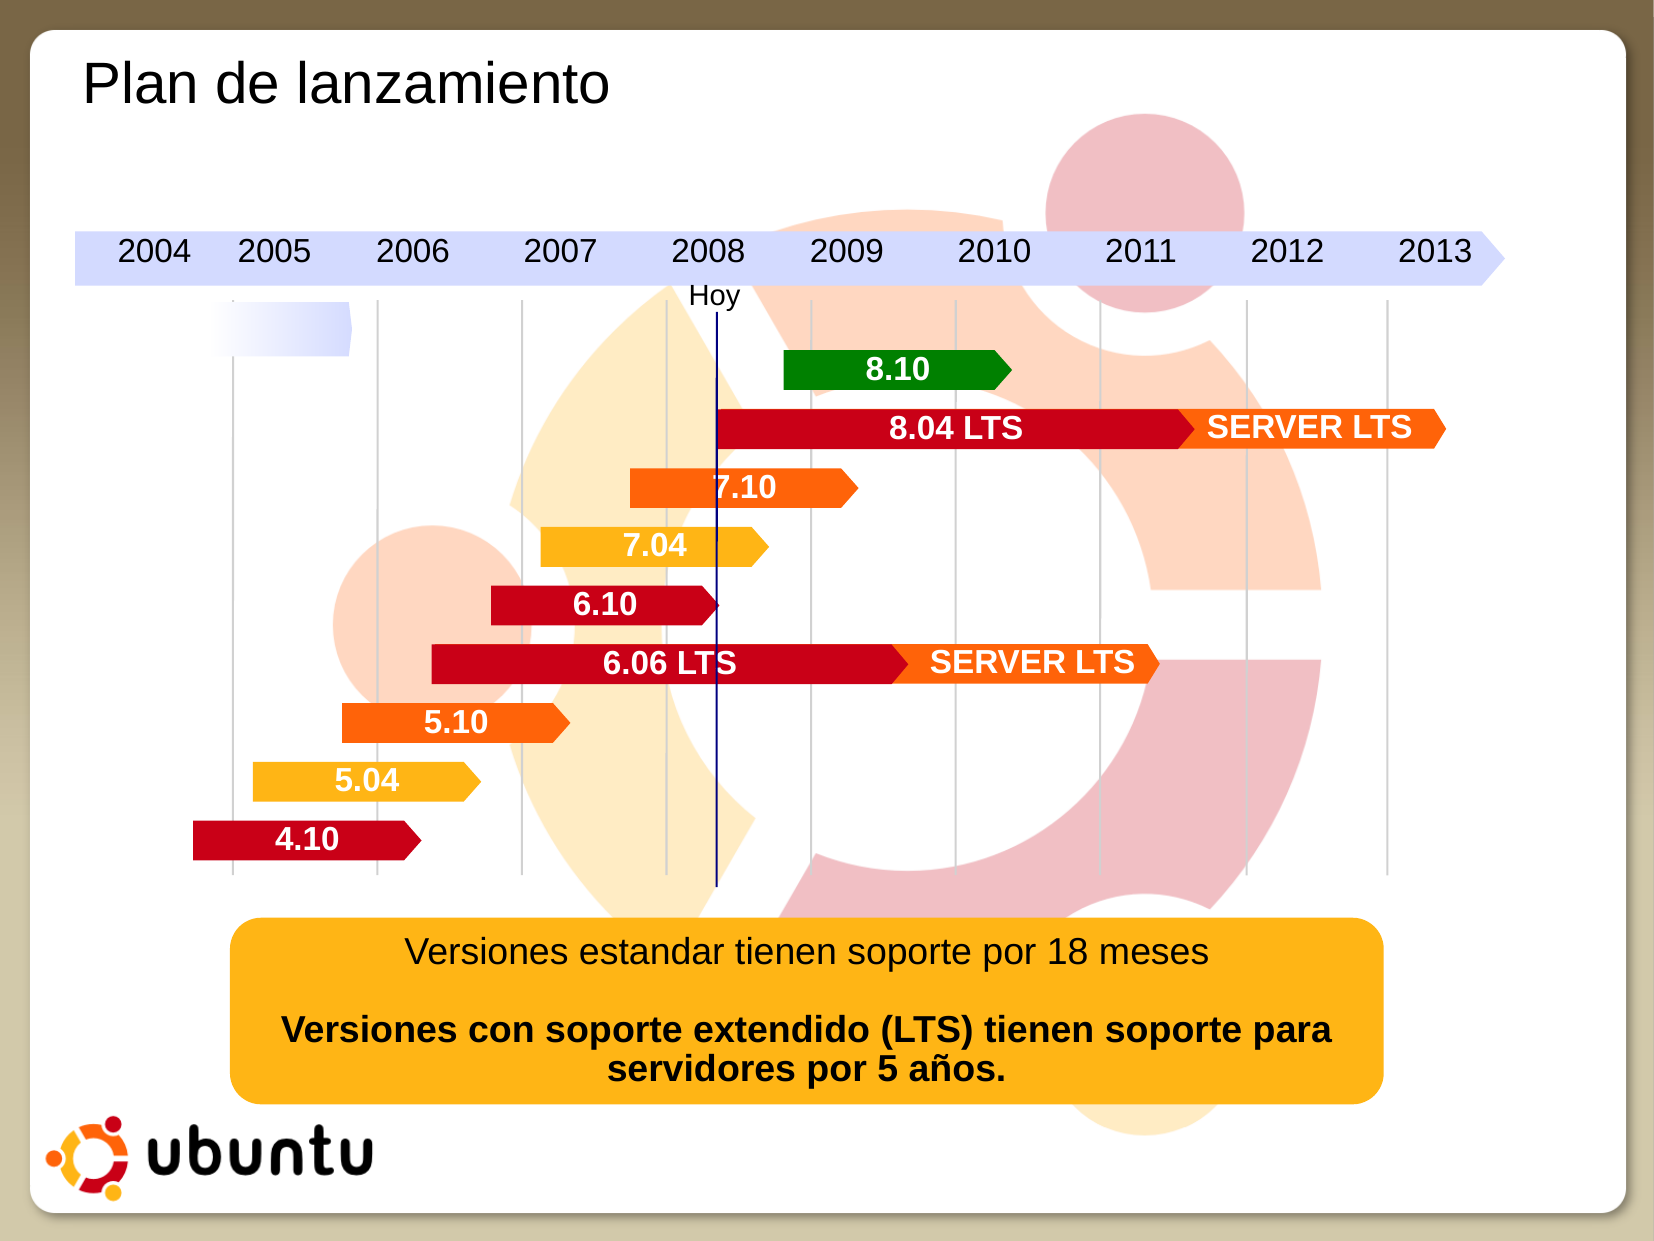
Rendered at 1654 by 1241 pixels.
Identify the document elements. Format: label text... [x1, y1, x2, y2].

text_box 7.04 [540, 526, 715, 567]
text_box 5.10 [342, 703, 571, 743]
text_box 7.10 [630, 468, 715, 508]
text_box 8.04 LTS [718, 409, 1195, 450]
text_box [803, 280, 1487, 286]
title Plan de lanzamiento [82, 43, 1571, 125]
text_box 8.10 [783, 350, 1013, 390]
text_box [75, 280, 673, 286]
text_box Versiones estandar tienen soporte por 18 meses Versiones con soporte extendido (LTS) tienen soporte para servidores por 5 años. [229, 917, 1384, 1105]
text_box [208, 302, 353, 357]
text_box Hoy [673, 271, 803, 320]
text_box 7.04 [718, 526, 770, 567]
text_box 7.10 [718, 468, 859, 508]
text_box SERVER LTS [893, 644, 1160, 684]
text_box 4.10 [193, 820, 422, 861]
text_box 6.10 [491, 585, 715, 626]
text_box 5.04 [252, 761, 482, 802]
text_box 6.06 LTS [718, 644, 909, 685]
picture [0, 0, 1654, 1241]
text_box 6.06 LTS [431, 644, 715, 685]
text_box 2004 2005 2006 2007 2008 2009 2010 2011 2012 2013 [74, 234, 1575, 280]
text_box SERVER LTS [721, 408, 1447, 449]
